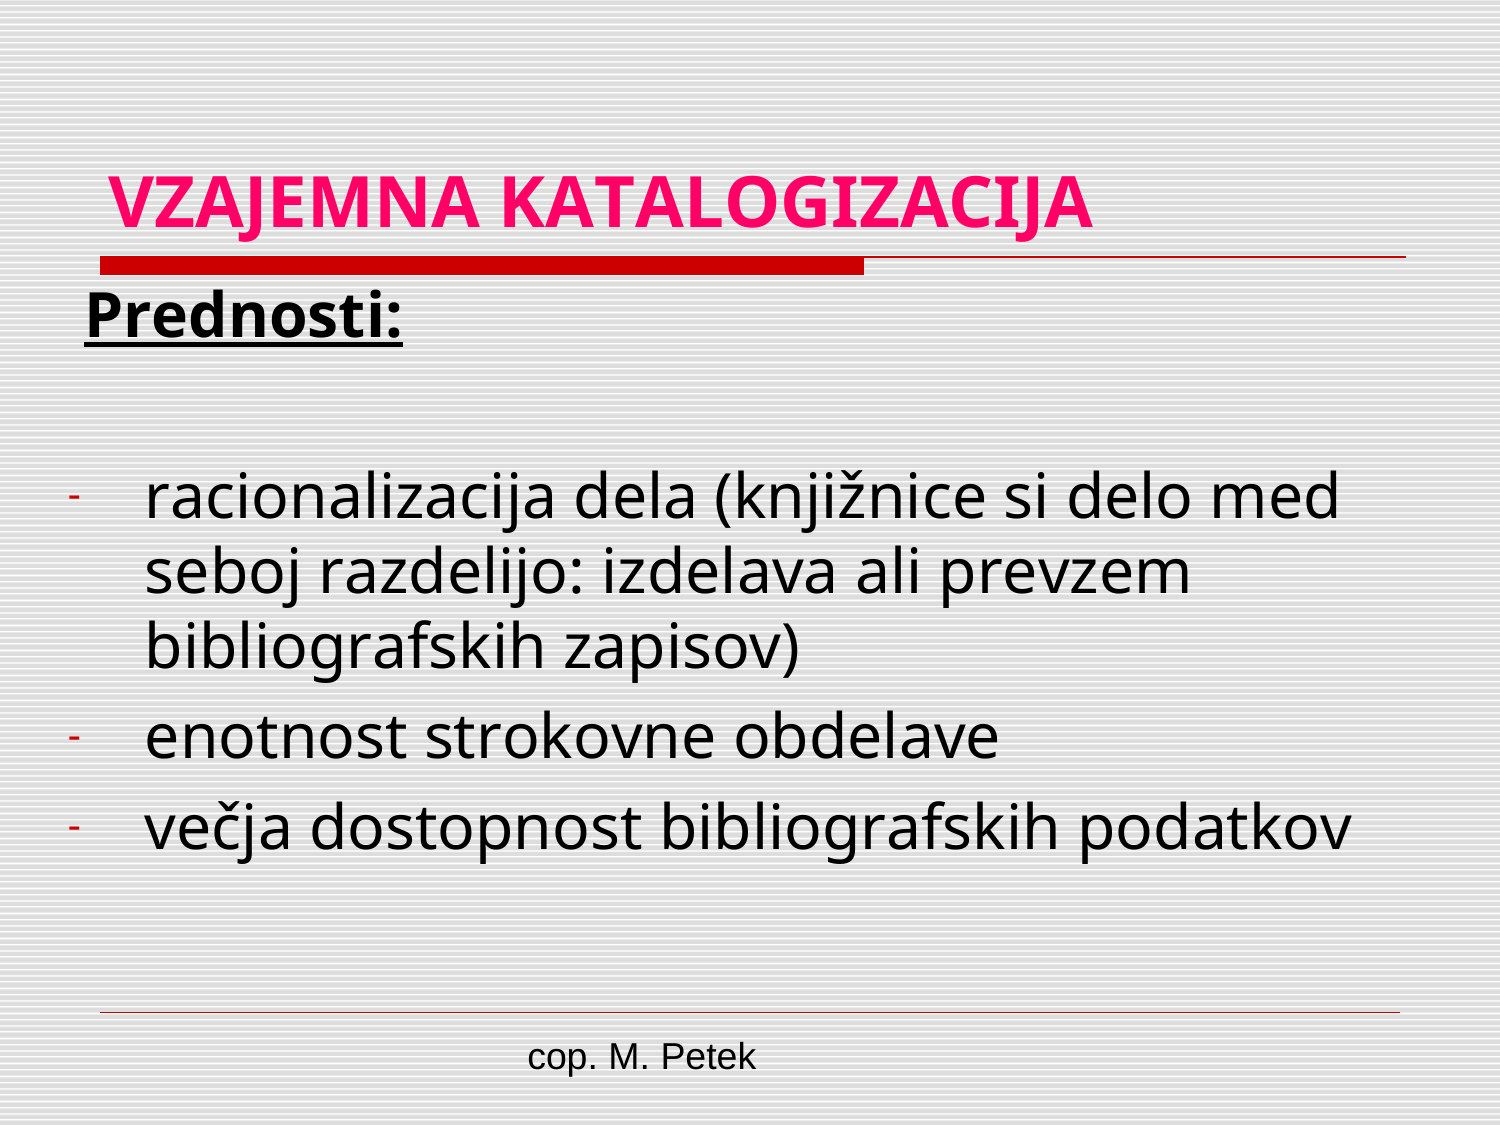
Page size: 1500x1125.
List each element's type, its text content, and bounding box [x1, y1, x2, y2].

title VZAJEMNA KATALOGIZACIJA [94, 49, 1407, 250]
list Prednosti: racionalizacija dela (knjižnice si delo med seboj razdelijo: izdelava ali prevzem bibliografskih zapisov) enotnost strokovne obdelave večja dostopnost bibliografskih podatkov [53, 267, 1426, 1059]
picture [0, 0, 1500, 1125]
